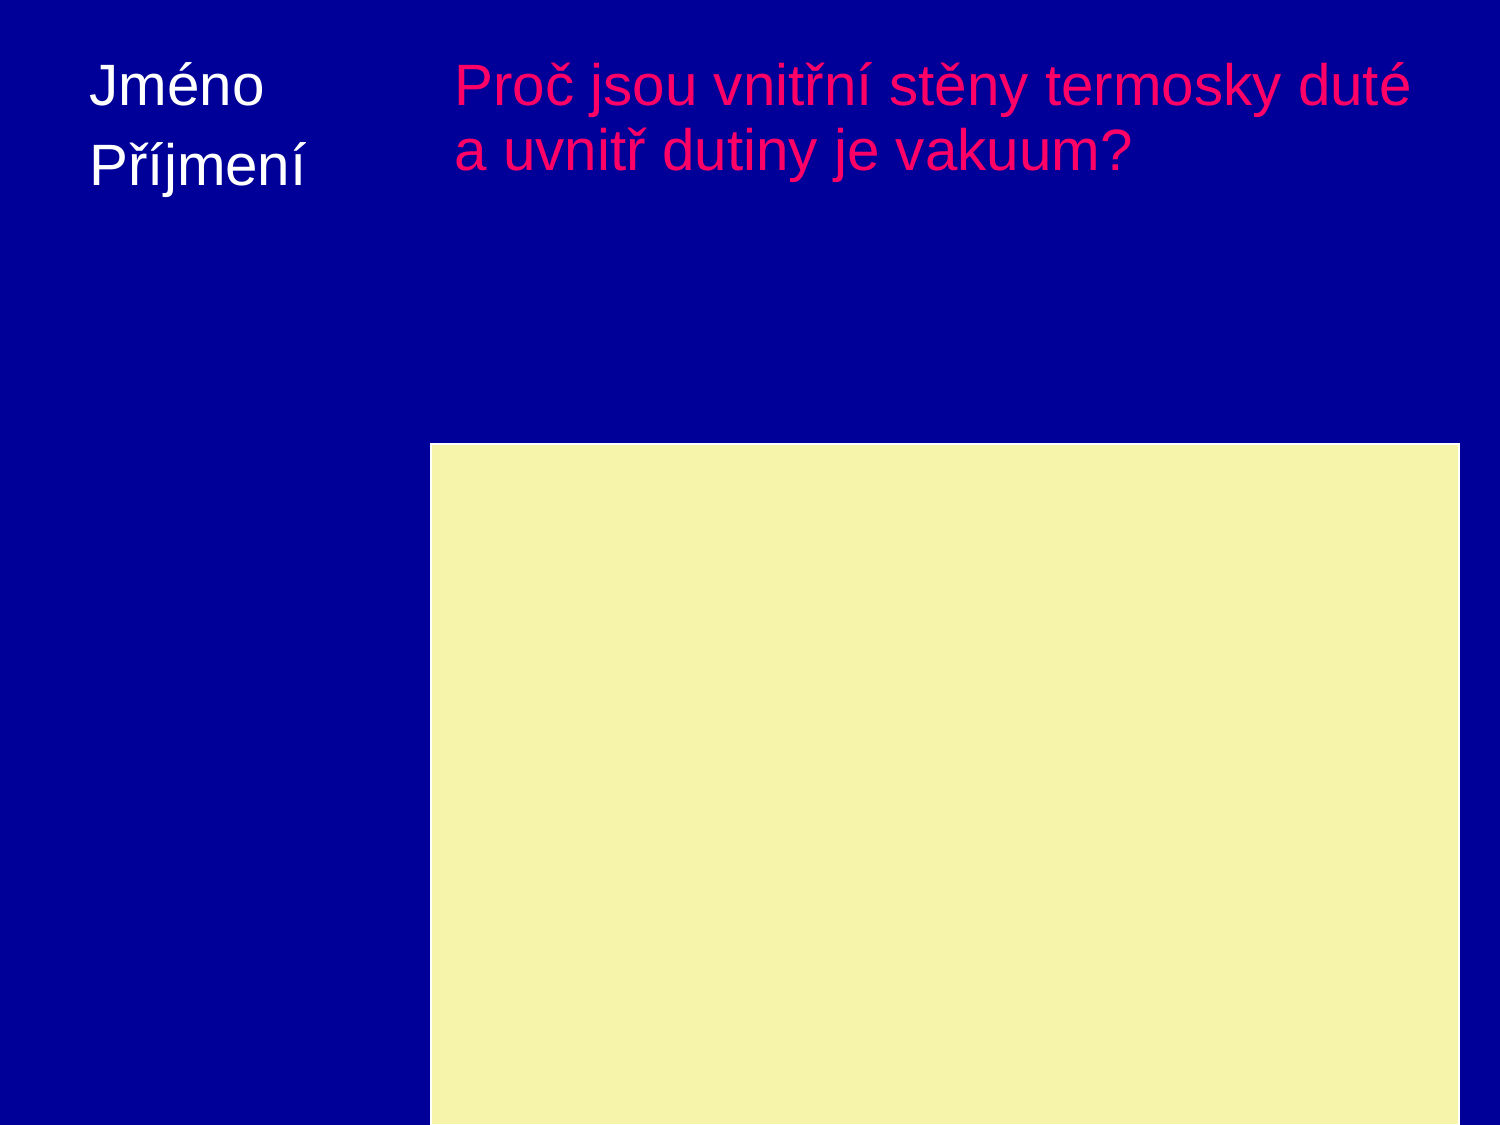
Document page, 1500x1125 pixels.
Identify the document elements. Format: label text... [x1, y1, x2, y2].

text_box Jméno Příjmení [75, 45, 440, 525]
text_box Proč jsou vnitřní stěny termosky duté a uvnitř dutiny je vakuum? [440, 45, 1459, 444]
text_box [430, 444, 1459, 1125]
